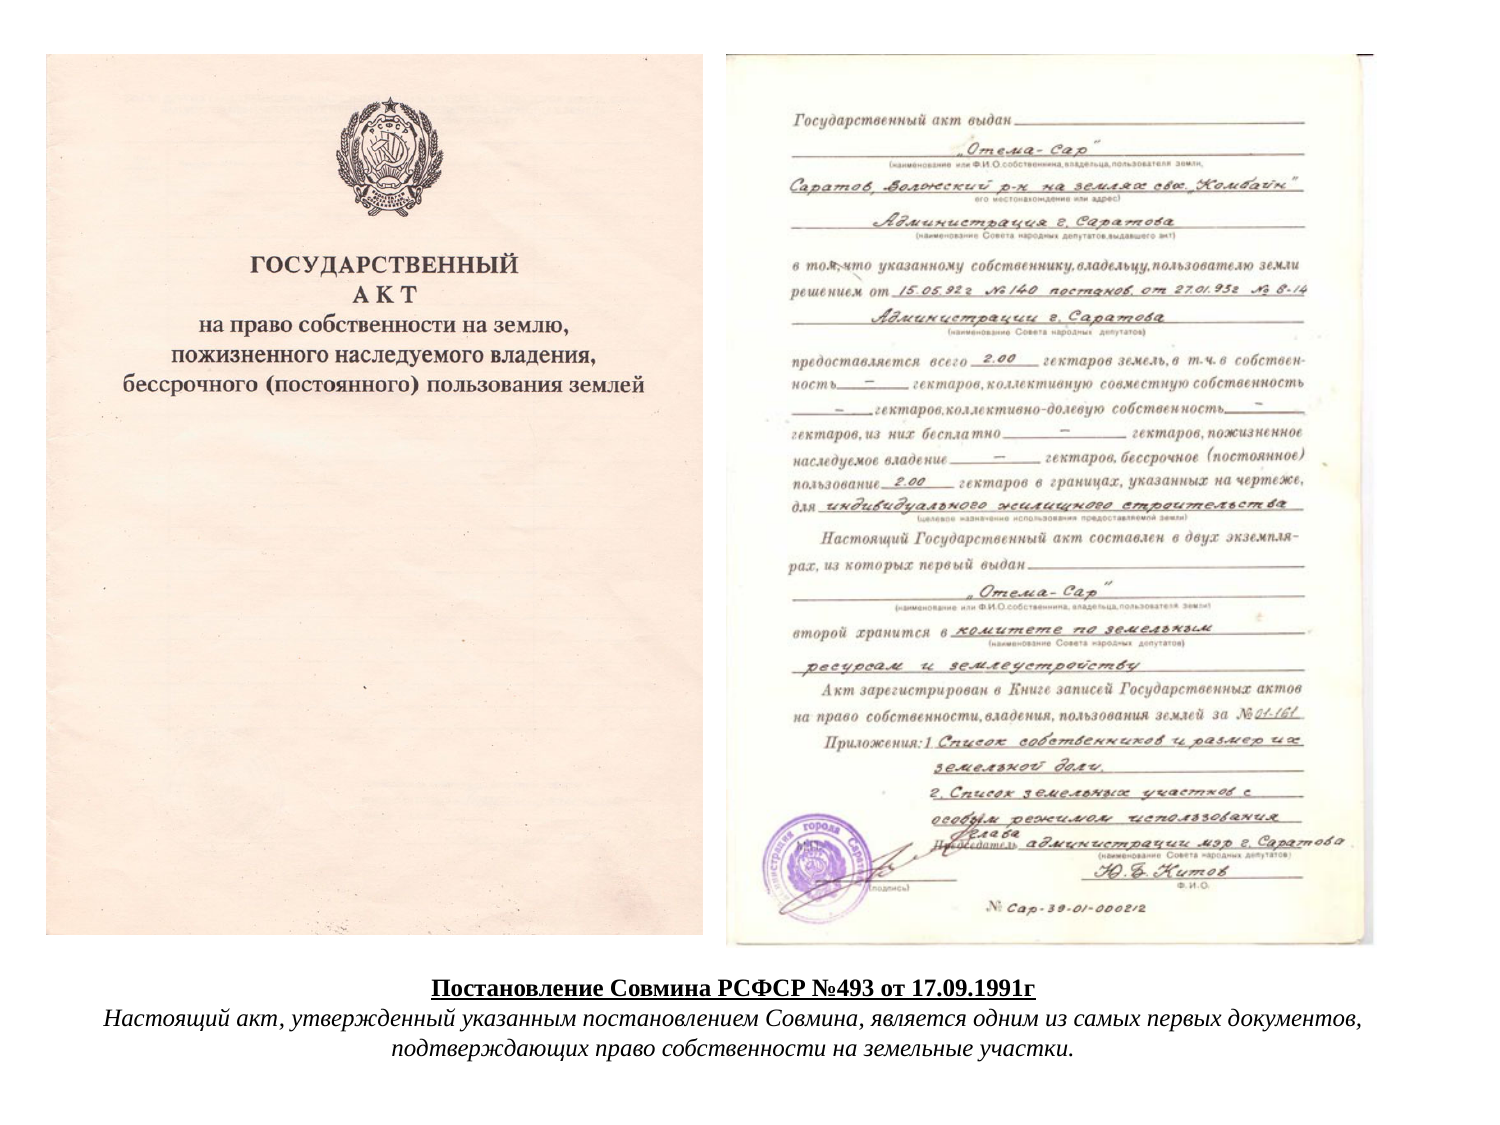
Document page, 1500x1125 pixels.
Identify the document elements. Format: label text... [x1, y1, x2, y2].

picture [726, 54, 1377, 948]
text_box Постановление Совмина РСФСР №493 от 17.09.1991г Настоящий акт, утвержденный указанным постановлением Совмина, является одним из самых первых документов, подтверждающих право собственности на земельные участки. [88, 964, 1412, 1125]
picture [46, 54, 703, 935]
